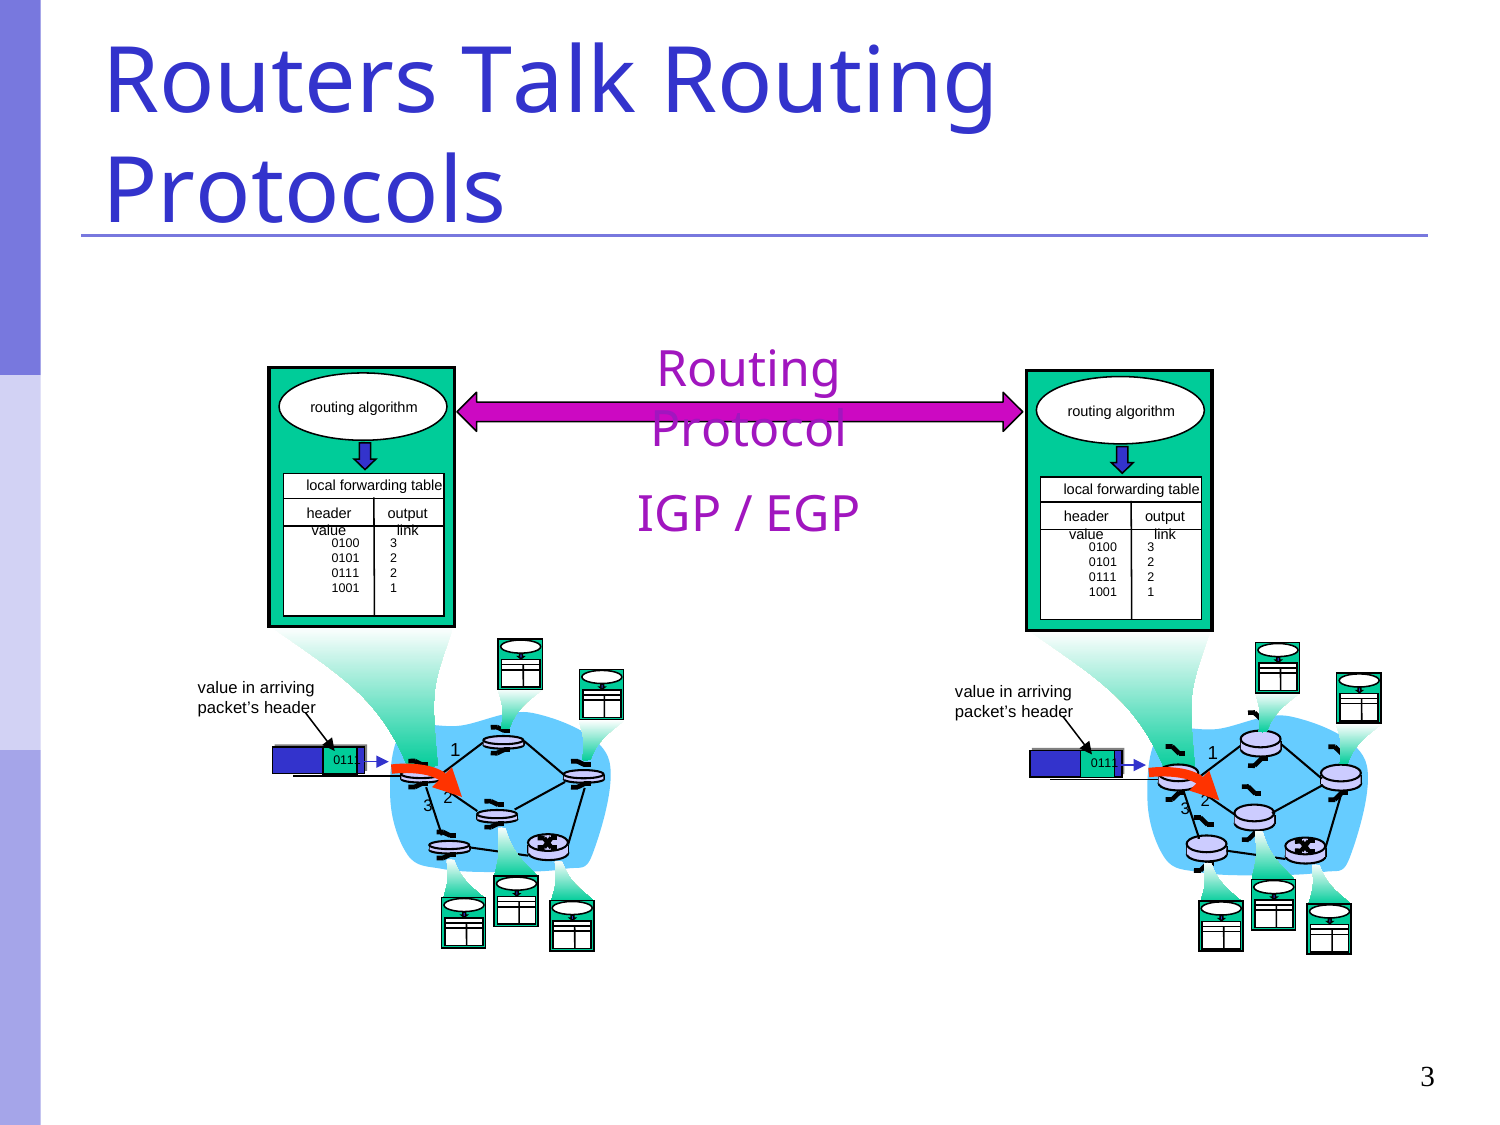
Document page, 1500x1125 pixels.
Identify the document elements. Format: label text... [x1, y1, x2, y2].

text_box [502, 660, 540, 664]
text_box [1133, 551, 1201, 619]
text_box value in arriving packet’s header [940, 672, 1089, 729]
text_box [520, 908, 535, 924]
text_box [1363, 699, 1378, 703]
text_box [498, 902, 518, 906]
text_box [1259, 642, 1297, 667]
text_box 2 [1205, 782, 1225, 818]
text_box [1037, 396, 1046, 424]
text_box [1336, 672, 1381, 698]
text_box [502, 665, 522, 669]
text_box [1041, 477, 1048, 499]
text_box 3 2 2 1 [375, 527, 413, 604]
text_box [583, 669, 621, 694]
text_box [468, 929, 483, 945]
text_box <number> [1339, 1050, 1451, 1125]
text_box [1196, 397, 1204, 423]
text_box [576, 932, 591, 948]
text_box [1333, 930, 1348, 934]
text_box Routing Protocol IGP / EGP [541, 328, 957, 549]
text_box [284, 474, 291, 495]
text_box [1311, 930, 1331, 934]
text_box [1049, 377, 1192, 394]
text_box [606, 701, 621, 717]
text_box [439, 394, 446, 419]
text_box 3 2 2 1 [1132, 531, 1170, 607]
text_box 3 [1165, 790, 1205, 826]
text_box 1 [435, 729, 476, 768]
text_box [1255, 911, 1275, 927]
text_box [520, 902, 535, 906]
text_box [1202, 927, 1222, 931]
text_box output link [365, 496, 450, 547]
text_box [284, 547, 373, 616]
text_box header value [280, 495, 378, 547]
text_box [583, 701, 603, 717]
text_box [1050, 427, 1191, 443]
text_box [457, 392, 541, 432]
text_box [280, 392, 289, 421]
text_box [502, 671, 522, 687]
text_box [1029, 747, 1075, 777]
text_box [268, 367, 625, 922]
text_box [1282, 674, 1297, 690]
text_box header value [1037, 499, 1123, 550]
text_box [272, 744, 318, 774]
text_box [1340, 699, 1360, 703]
text_box 0100 0101 0111 1001 [1073, 531, 1132, 607]
text_box [1225, 927, 1240, 931]
text_box [553, 932, 574, 948]
text_box [501, 639, 540, 657]
text_box 0100 0101 0111 1001 [316, 527, 375, 604]
text_box [525, 665, 540, 669]
text_box local forwarding table [291, 468, 458, 502]
text_box [497, 875, 539, 927]
text_box 2 [448, 778, 468, 815]
text_box 3 [408, 786, 448, 823]
text_box [525, 671, 540, 687]
text_box [1307, 903, 1353, 955]
text_box [498, 908, 518, 924]
text_box 2 [1185, 782, 1195, 790]
text_box [292, 373, 434, 390]
text_box routing algorithm [289, 390, 439, 424]
text_box output link [1123, 499, 1207, 551]
text_box [1167, 765, 1192, 770]
text_box [376, 547, 444, 616]
text_box routing algorithm [1046, 394, 1196, 427]
text_box [357, 443, 373, 468]
text_box [1113, 447, 1131, 472]
text_box 0111 [318, 744, 377, 775]
text_box 2 [428, 778, 438, 786]
text_box [1278, 911, 1293, 927]
text_box [553, 901, 591, 925]
text_box local forwarding table [1048, 471, 1215, 505]
text_box [1041, 550, 1130, 619]
title Routers Talk Routing Protocols [87, 37, 1425, 225]
text_box [1259, 674, 1279, 690]
text_box [445, 929, 465, 945]
text_box [1255, 880, 1293, 904]
text_box [293, 424, 433, 440]
text_box value in arriving packet’s header [182, 669, 331, 725]
text_box 1 [1192, 733, 1234, 772]
text_box 0111 [1075, 747, 1134, 779]
text_box [1026, 370, 1383, 952]
text_box [957, 392, 1023, 432]
